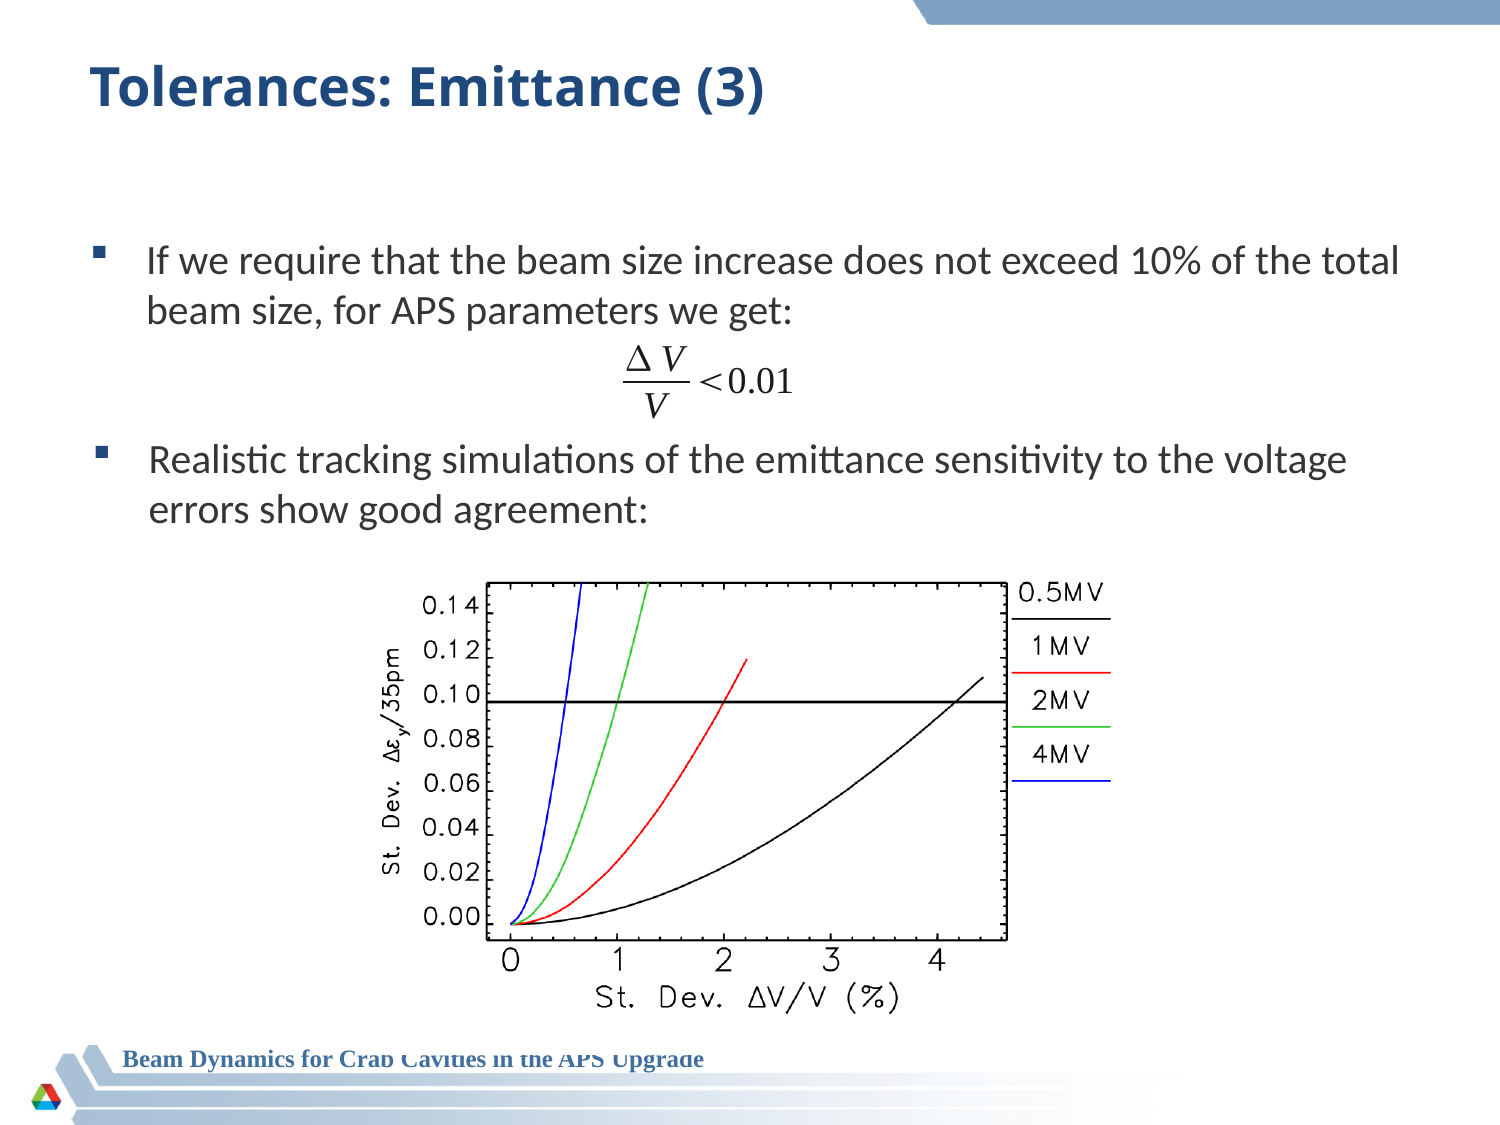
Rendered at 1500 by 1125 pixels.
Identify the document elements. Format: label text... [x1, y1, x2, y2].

chart [613, 336, 803, 424]
picture [0, 547, 1500, 1125]
title Tolerances: Emittance (3) [75, 45, 1426, 225]
list If we require that the beam size increase does not exceed 10% of the total beam size, for APS parameters we get: [75, 225, 1426, 348]
picture [0, 0, 1500, 26]
list Realistic tracking simulations of the emittance sensitivity to the voltage errors show good agreement: [77, 424, 1428, 547]
